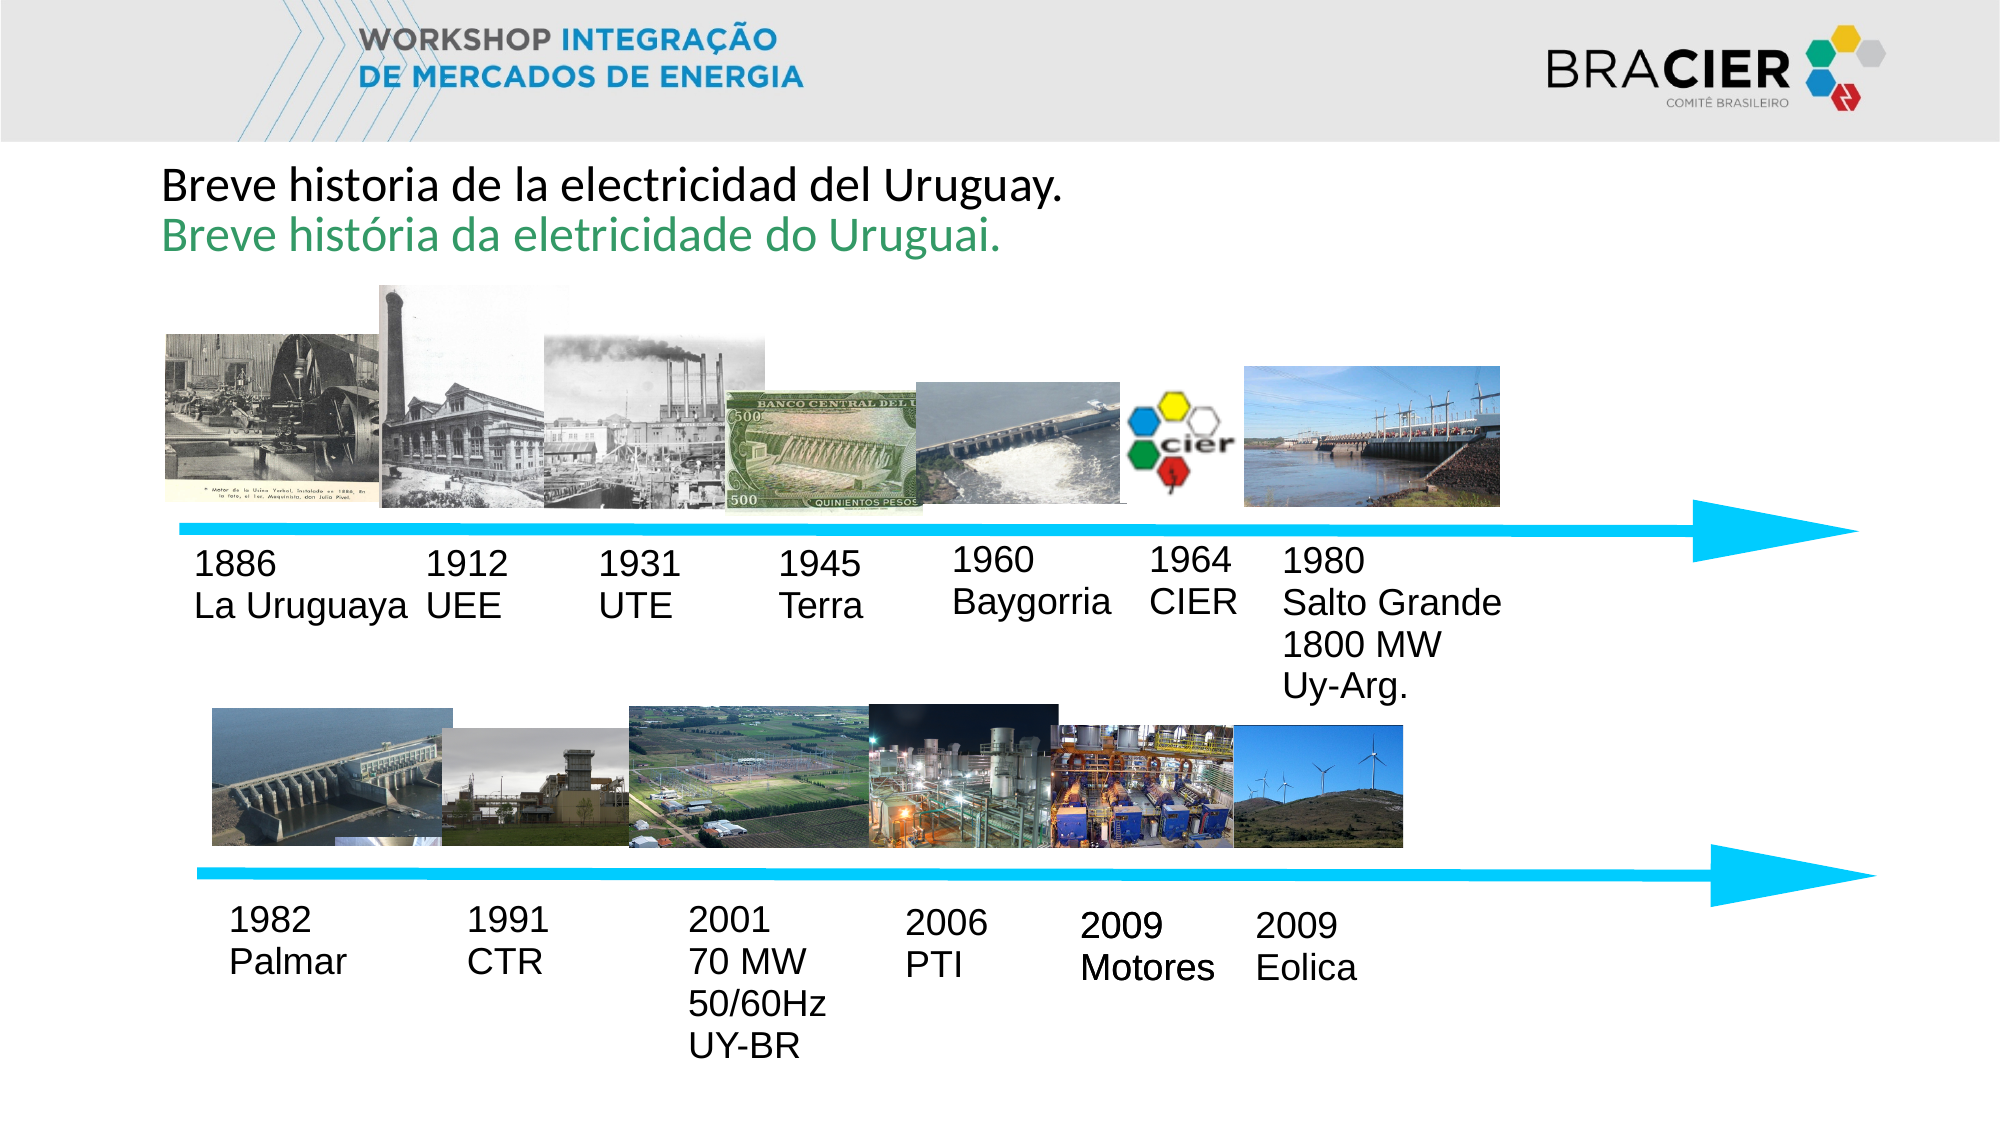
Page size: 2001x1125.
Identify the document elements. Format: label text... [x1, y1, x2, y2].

text_box 1886 La Uruguaya [179, 535, 410, 634]
text_box 1945 Terra [763, 536, 879, 634]
title Breve historia de la electricidad del Uruguay. Breve história da eletricidade do Uruguai. [161, 152, 1662, 275]
text_box 1980 Salto Grande 1800 MW Uy-Arg. [1267, 537, 1518, 715]
text_box 1912 UEE [410, 536, 524, 649]
text_box 1960 Baygorria [937, 536, 1127, 631]
picture [165, 285, 1500, 516]
picture [0, 0, 2000, 142]
text_box 1931 UTE [583, 536, 697, 634]
text_box 2009 Eolica [1240, 897, 1383, 996]
text_box 2006 PTI [890, 894, 1003, 993]
text_box 2009 Motores [1065, 896, 1241, 996]
text_box 2001 70 MW 50/60Hz UY-BR [673, 890, 843, 1074]
text_box 1964 CIER [1134, 537, 1254, 631]
text_box 1991 CTR [452, 891, 565, 990]
picture [212, 704, 1404, 848]
text_box 1982 Palmar [214, 890, 363, 990]
